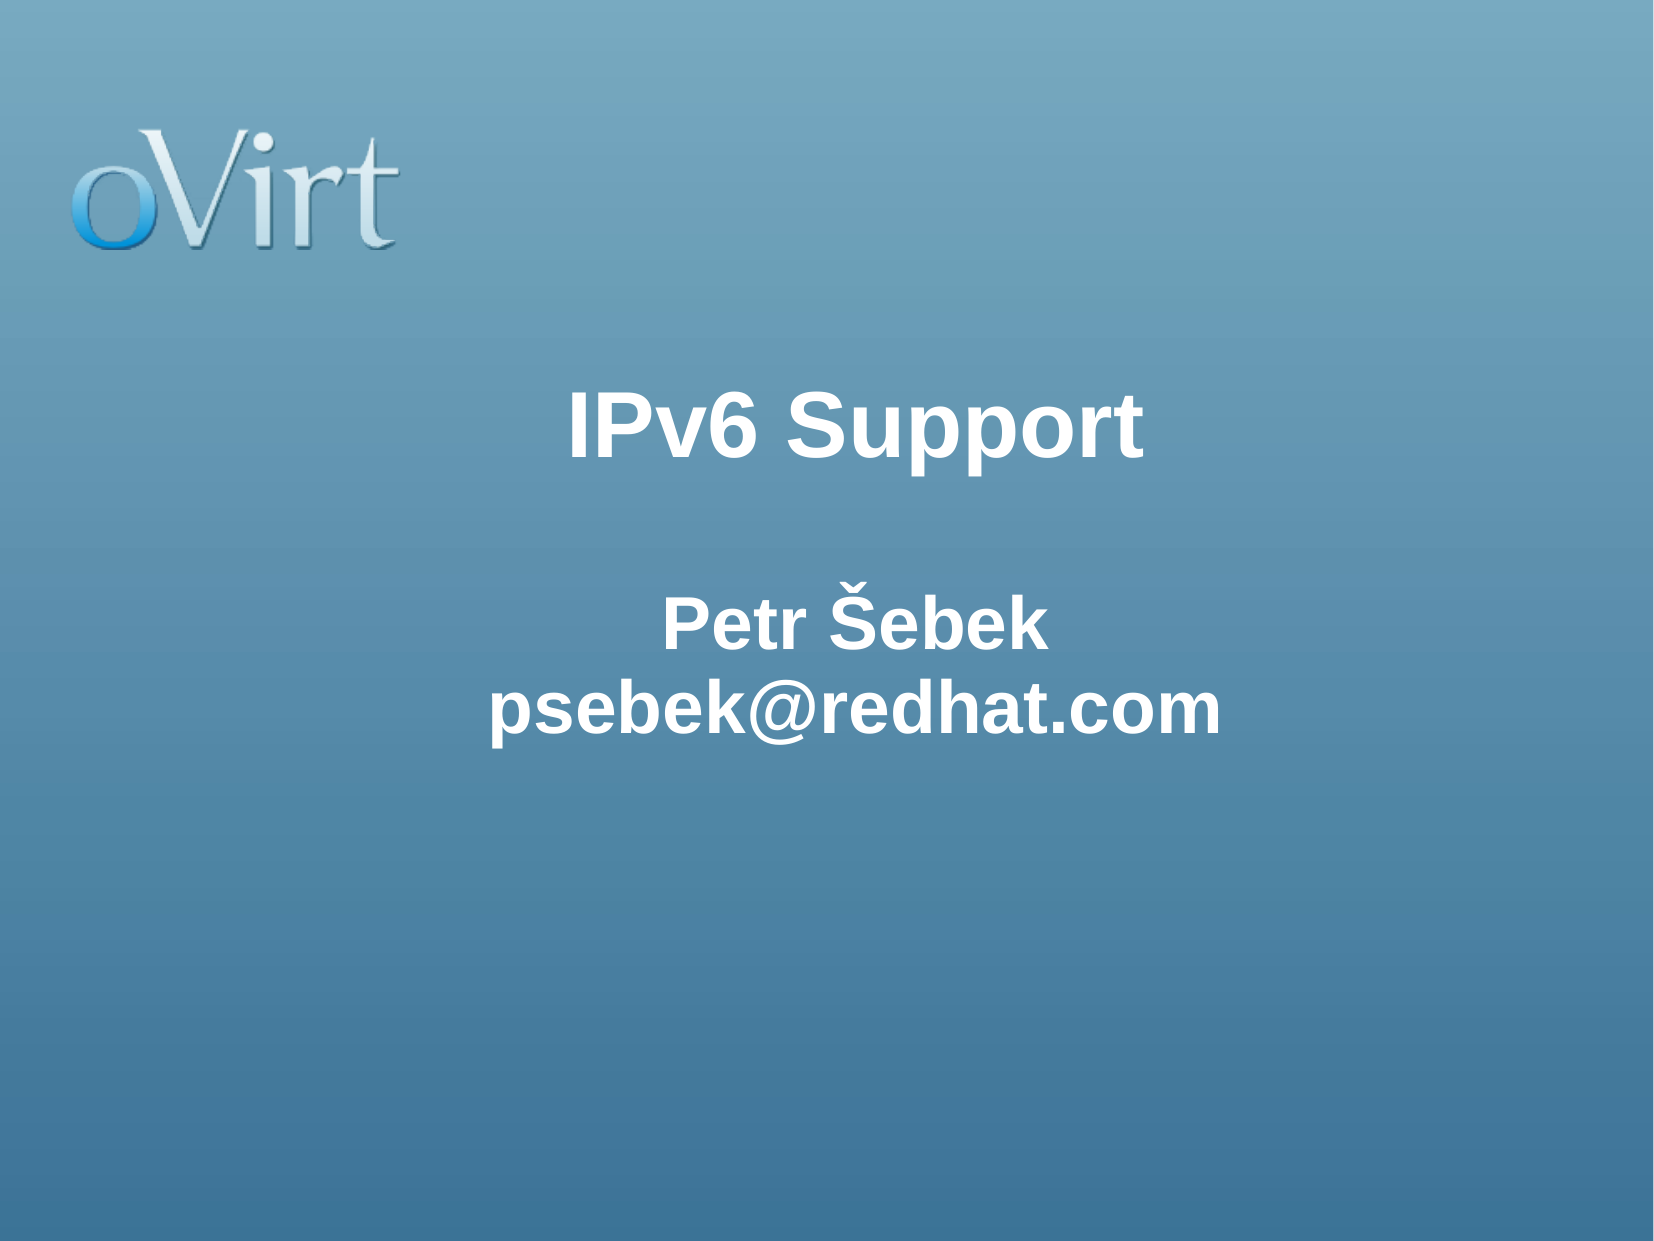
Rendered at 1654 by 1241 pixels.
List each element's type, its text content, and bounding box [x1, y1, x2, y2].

picture [0, 0, 1654, 1241]
subtitle IPv6 Support Petr Šebek psebek@redhat.com [245, 298, 1466, 824]
